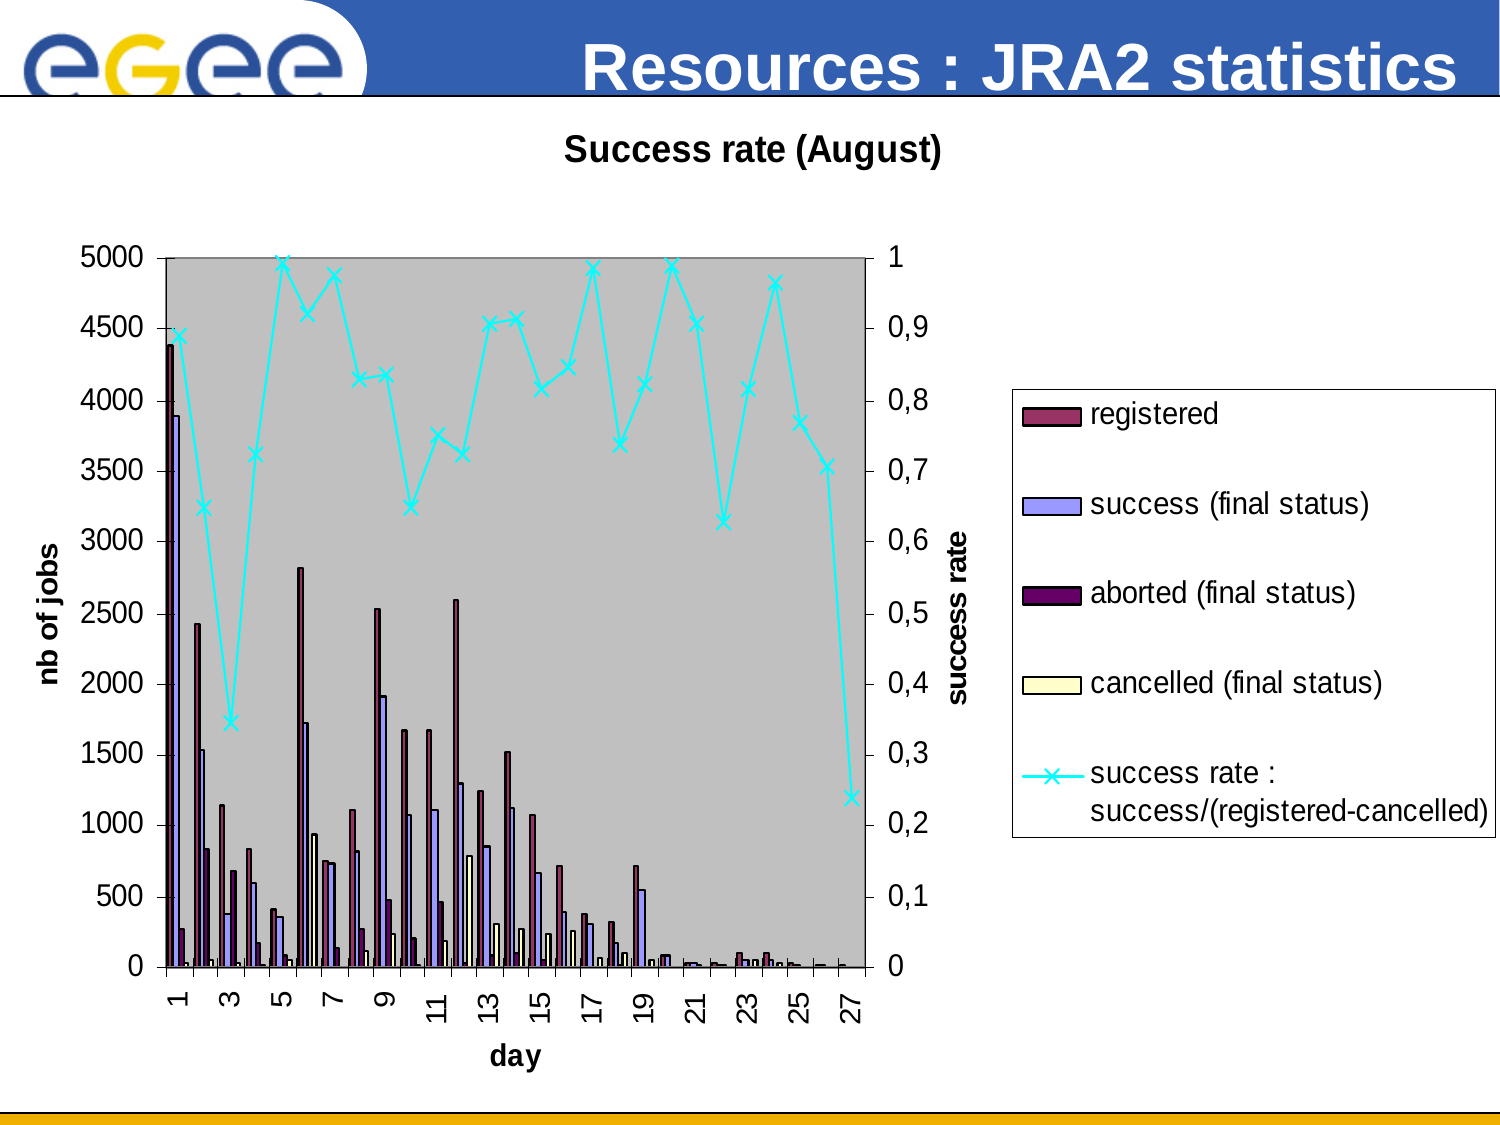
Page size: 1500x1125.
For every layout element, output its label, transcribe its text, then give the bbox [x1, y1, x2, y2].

picture [0, 30, 1500, 1125]
title Resources : JRA2 statistics [369, 10, 1475, 84]
